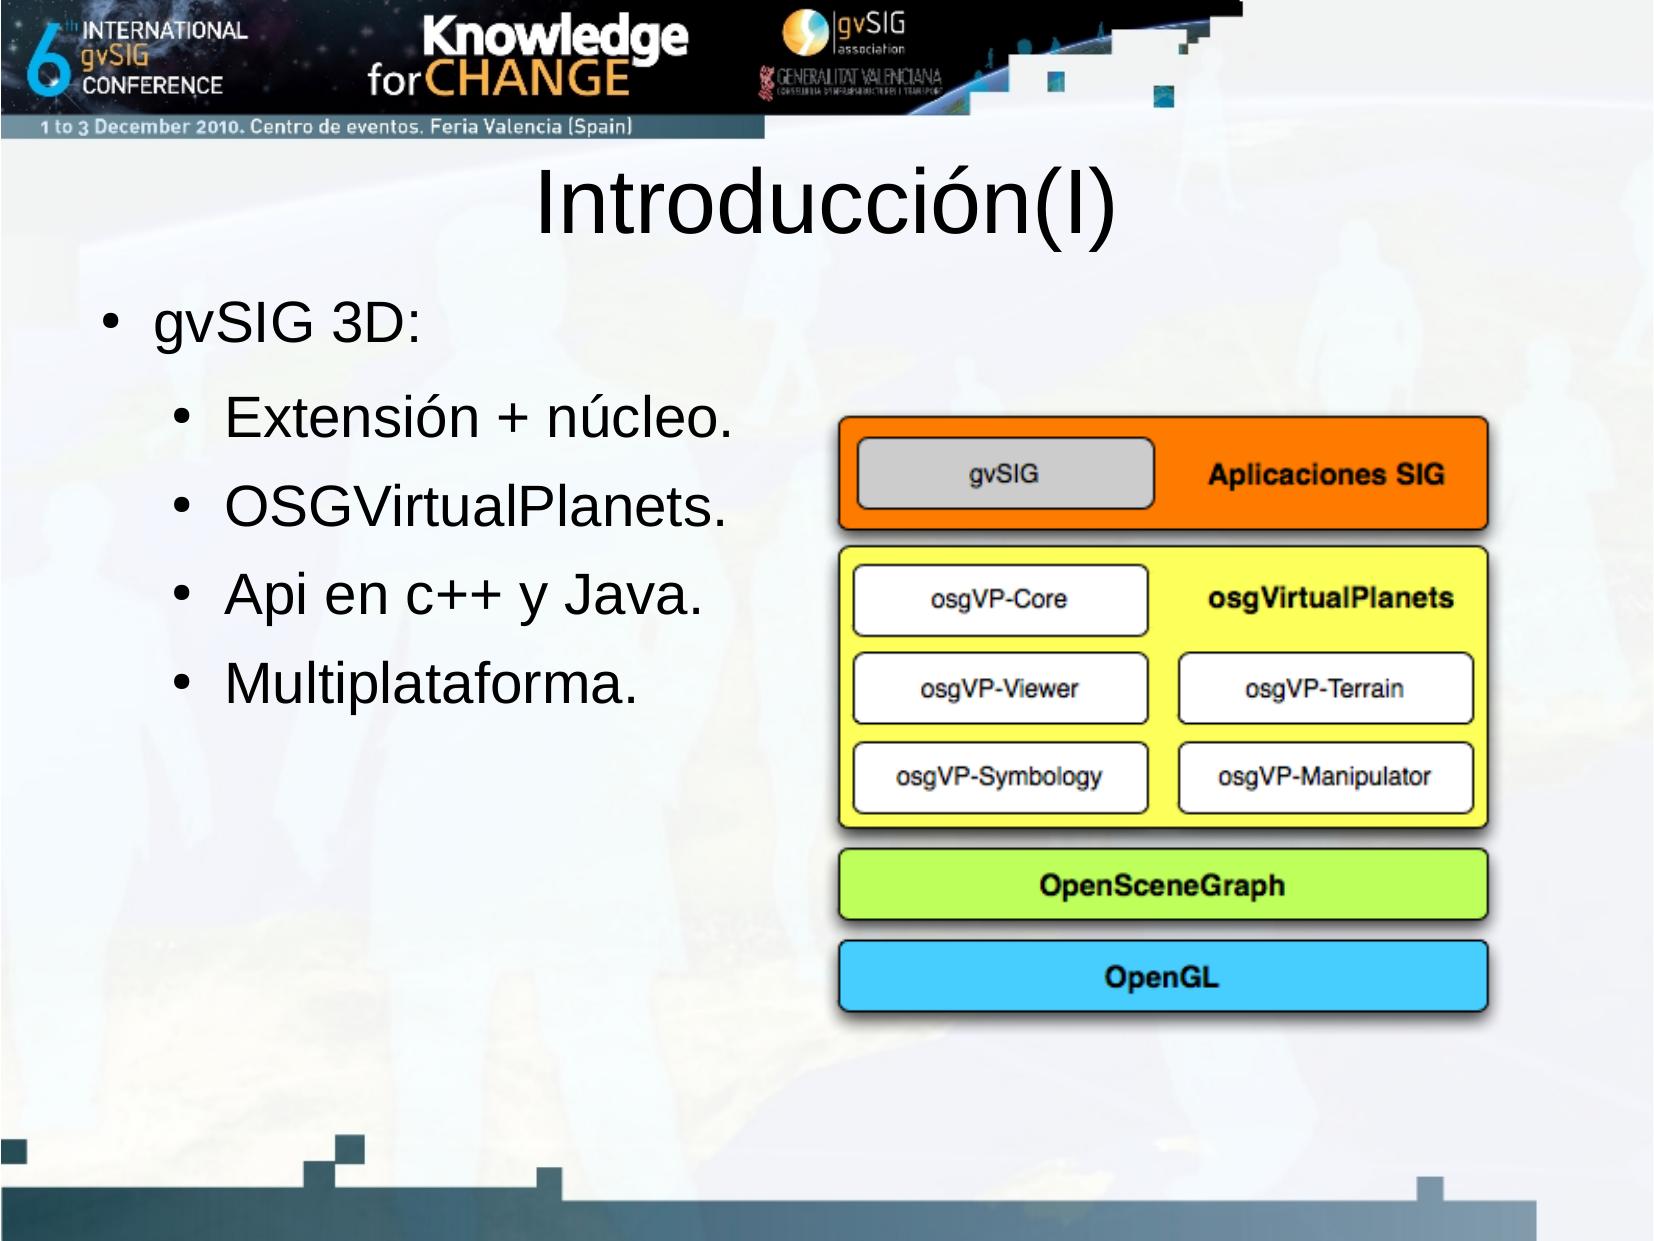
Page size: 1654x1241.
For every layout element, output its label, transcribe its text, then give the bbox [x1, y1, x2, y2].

picture [1, 0, 1654, 1241]
list gvSIG 3D: Extensión + núcleo. OSGVirtualPlanets. Api en c++ y Java. Multiplataforma. [82, 290, 1571, 1109]
title Introducción(I) [82, 147, 1571, 257]
